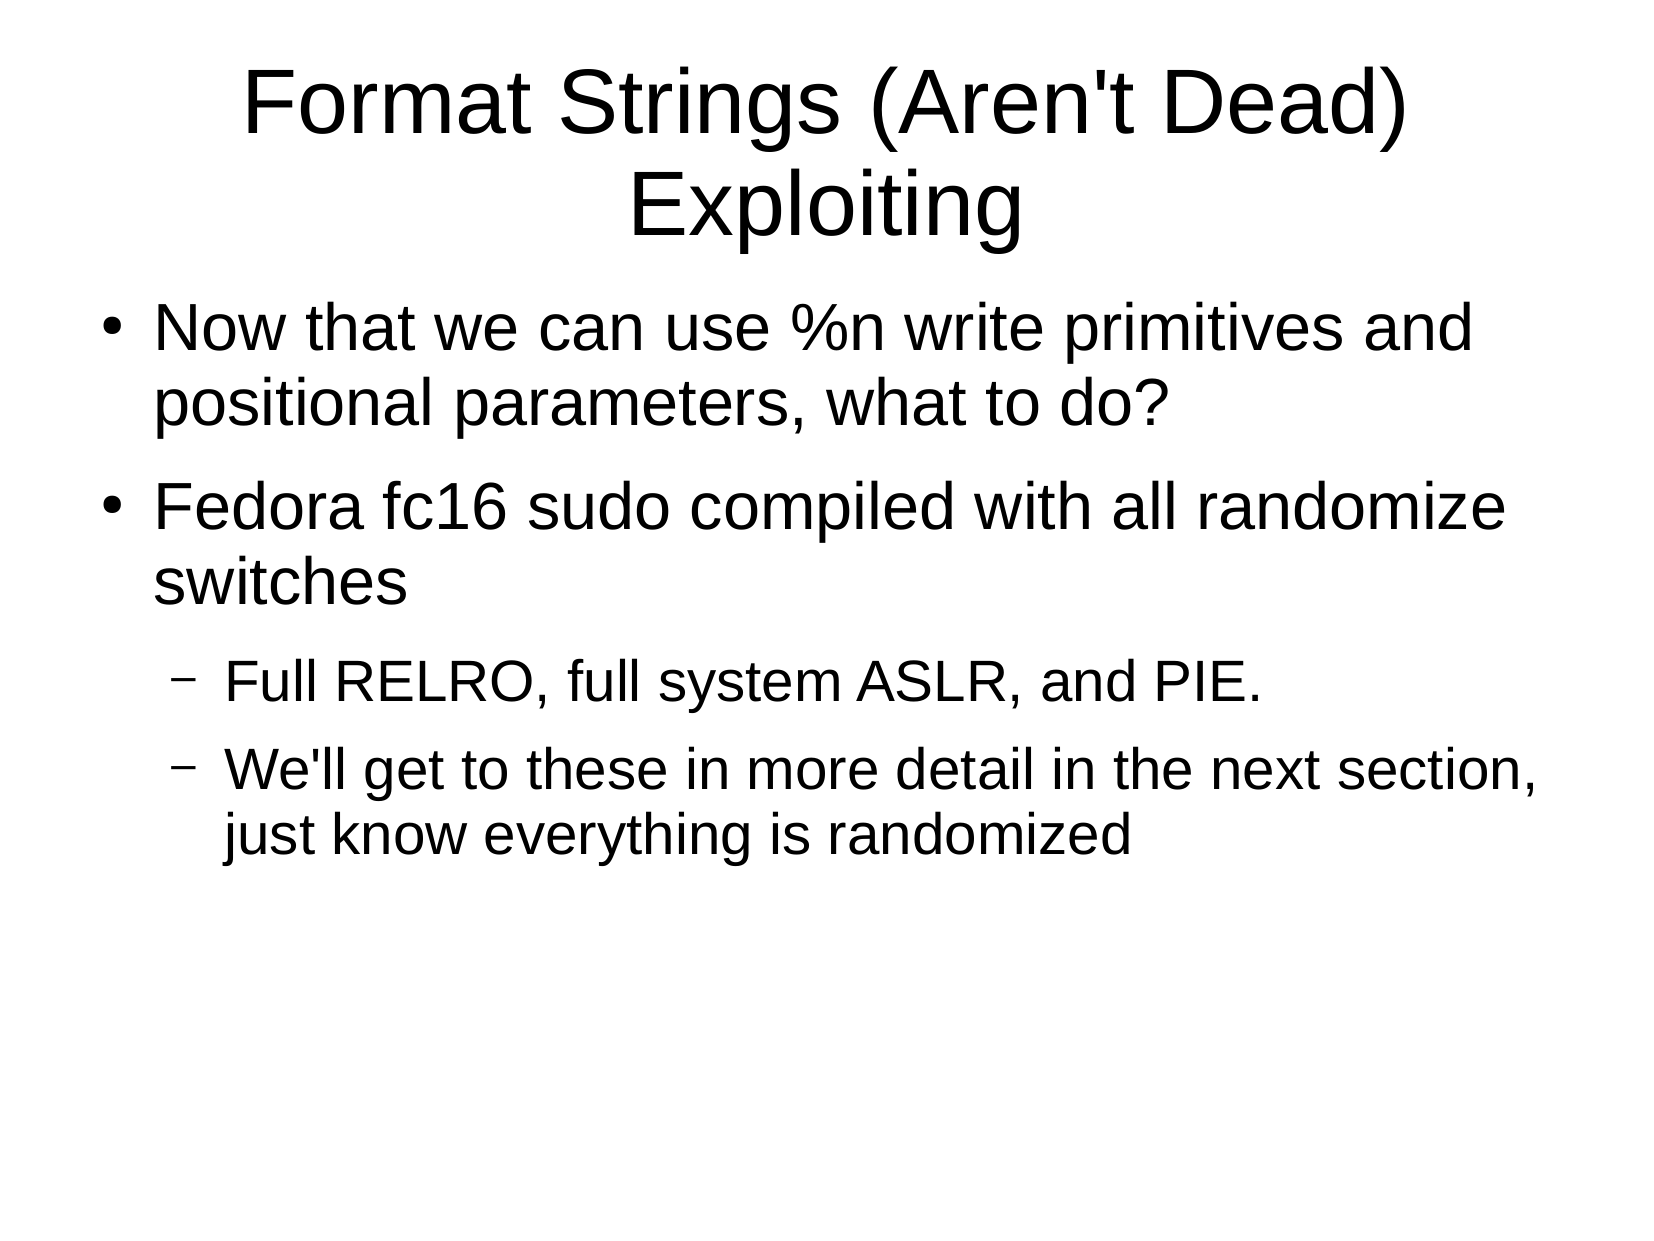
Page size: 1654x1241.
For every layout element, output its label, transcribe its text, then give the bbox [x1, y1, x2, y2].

title Format Strings (Aren't Dead) Exploiting [82, 49, 1571, 257]
list Now that we can use %n write primitives and positional parameters, what to do? Fedora fc16 sudo compiled with all randomize switches Full RELRO, full system ASLR, and PIE. We'll get to these in more detail in the next section, just know everything is randomized [82, 290, 1636, 1201]
